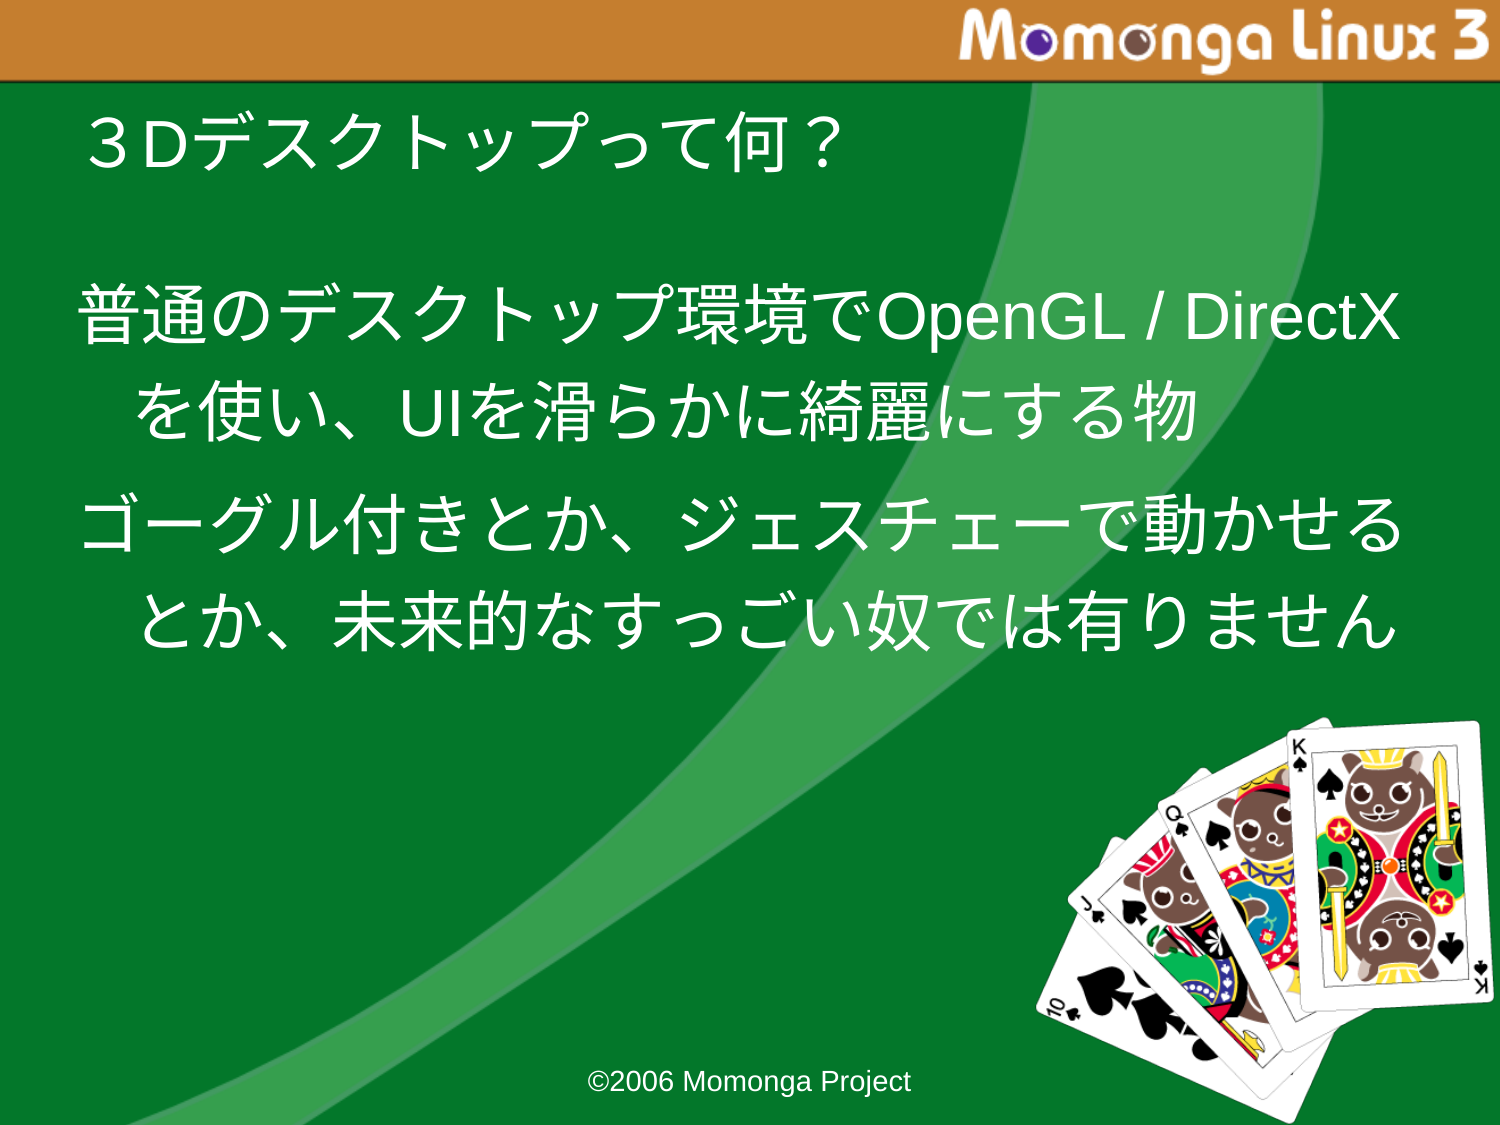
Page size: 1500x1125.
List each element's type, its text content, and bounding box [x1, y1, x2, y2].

list 普通のデスクトップ環境でOpenGL / DirectXを使い、UIを滑らかに綺麗にする物 ゴーグル付きとか、ジェスチェーで動かせるとか、未来的なすっごい奴では有りません [75, 262, 1426, 991]
title ３Dデスクトップって何？ [75, 52, 1426, 226]
picture [0, 0, 1500, 1125]
